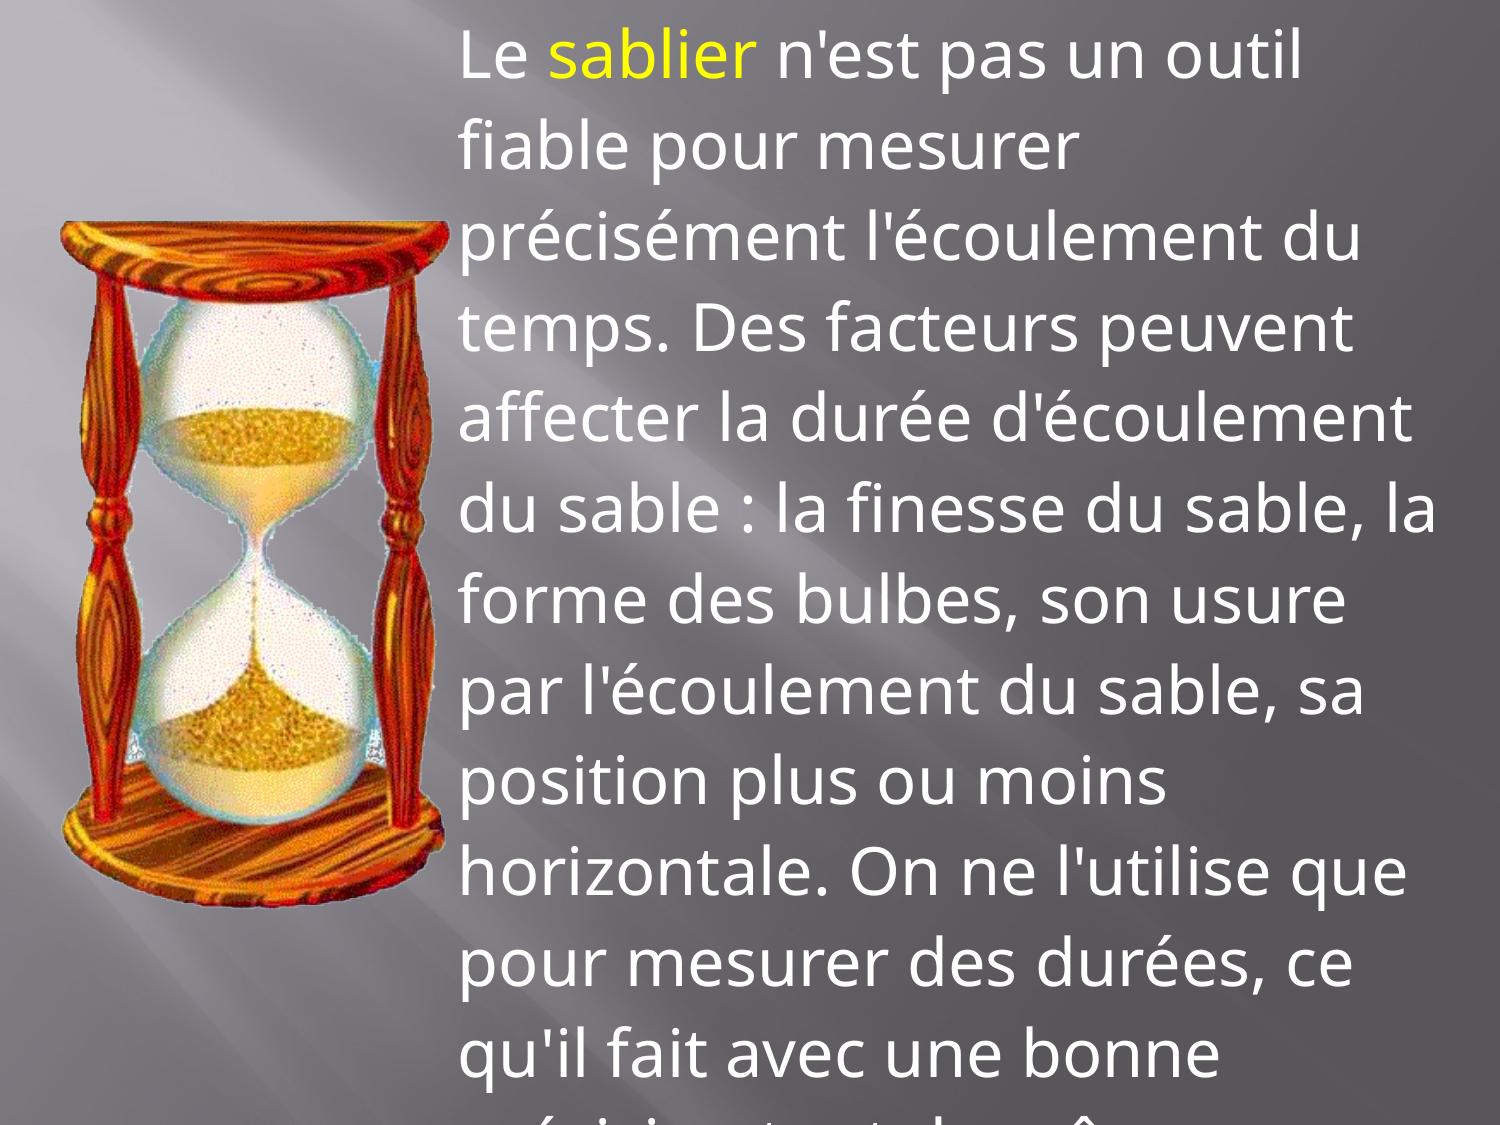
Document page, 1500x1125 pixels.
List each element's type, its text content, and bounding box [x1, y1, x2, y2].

picture [0, 0, 1500, 1125]
text_box Le sablier n'est pas un outil fiable pour mesurer précisément l'écoulement du temps. Des facteurs peuvent affecter la durée d'écoulement du sable : la finesse du sable, la forme des bulbes, son usure par l'écoulement du sable, sa position plus ou moins horizontale. On ne l'utilise que pour mesurer des durées, ce qu'il fait avec une bonne précision tout de même. [442, 0, 1477, 1087]
